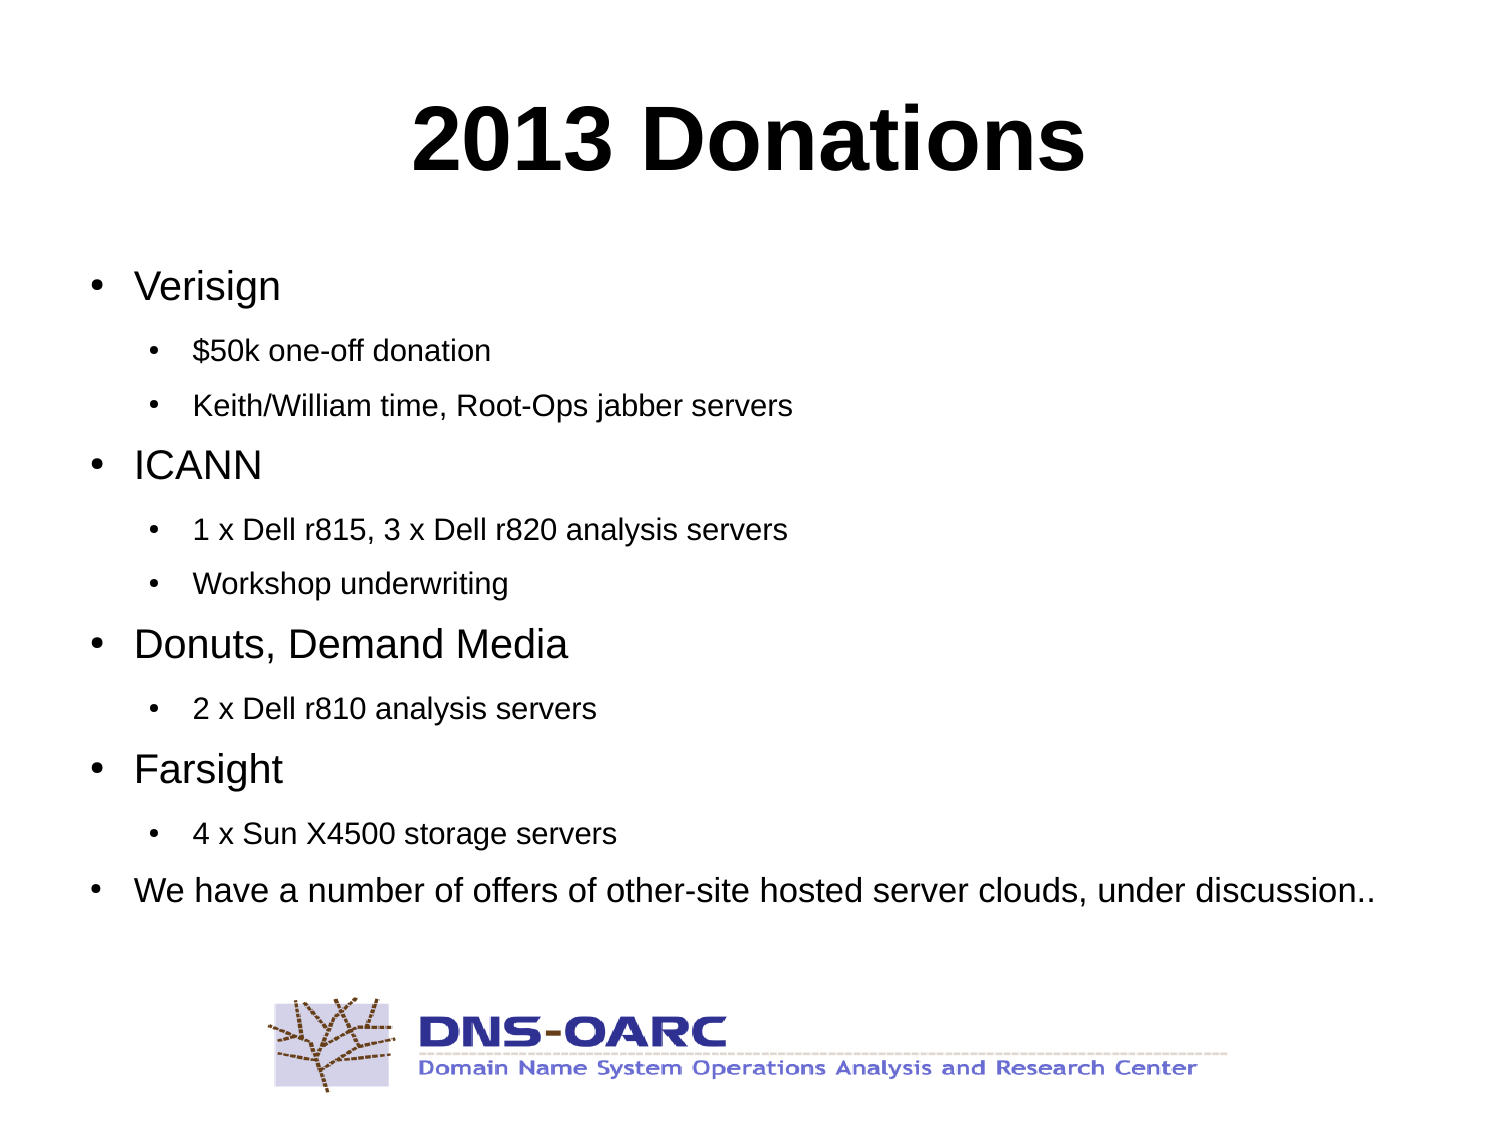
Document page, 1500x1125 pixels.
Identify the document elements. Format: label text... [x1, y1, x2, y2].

list Verisign $50k one-off donation Keith/William time, Root-Ops jabber servers ICANN 1 x Dell r815, 3 x Dell r820 analysis servers Workshop underwriting Donuts, Demand Media 2 x Dell r810 analysis servers Farsight 4 x Sun X4500 storage servers We have a number of offers of other-site hosted server clouds, under discussion.. [75, 263, 1425, 916]
title 2013 Donations [75, 44, 1425, 233]
picture [214, 991, 1259, 1099]
